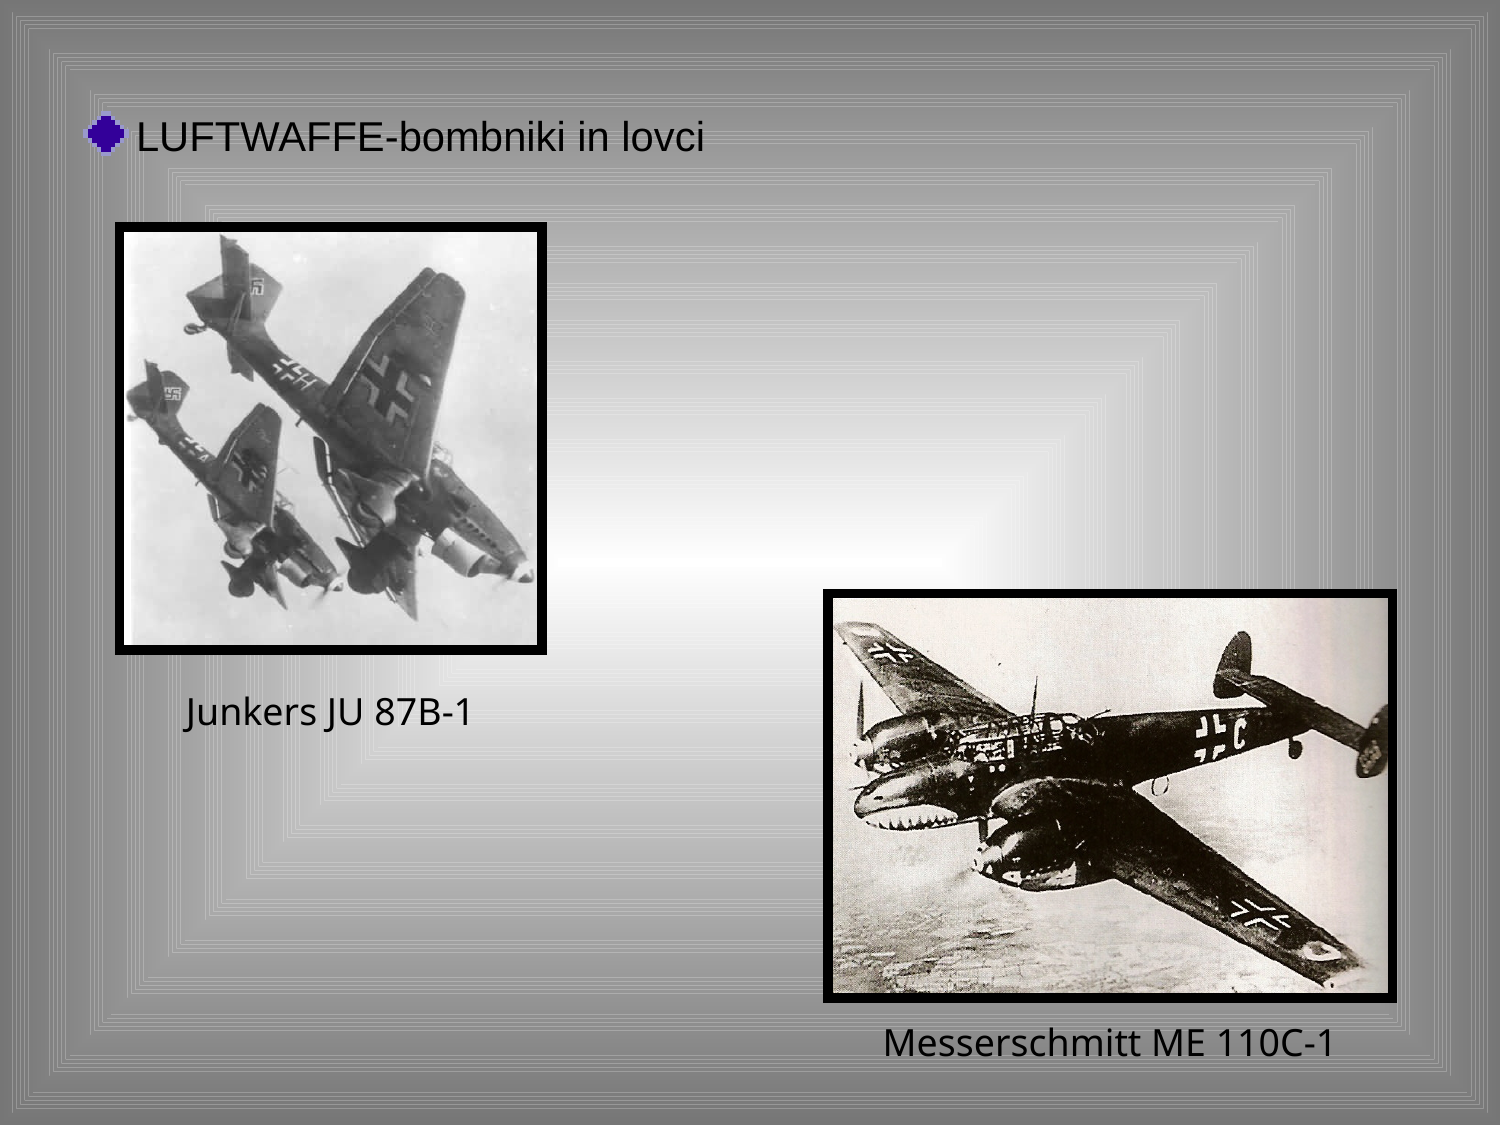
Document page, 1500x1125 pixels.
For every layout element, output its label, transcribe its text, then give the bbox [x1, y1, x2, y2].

picture [832, 597, 1388, 994]
list LUFTWAFFE-bombniki in lovci [64, 101, 1415, 220]
picture [123, 231, 538, 646]
text_box Messerschmitt ME 110C-1 [832, 1011, 1388, 1072]
text_box Junkers JU 87B-1 [112, 680, 550, 741]
